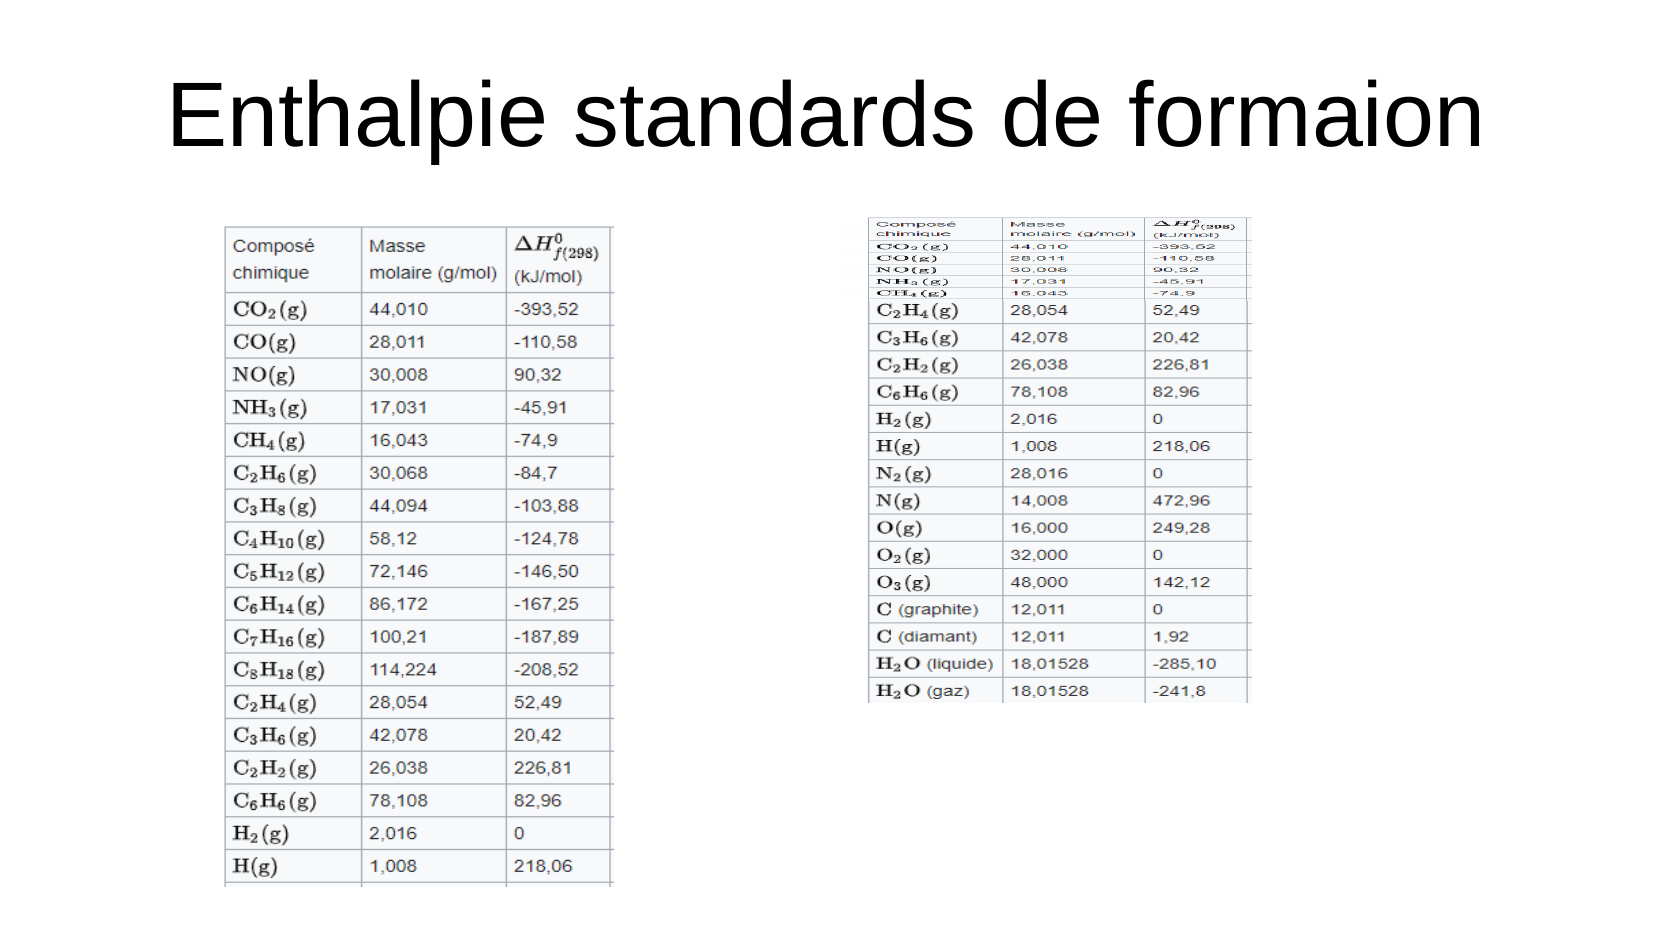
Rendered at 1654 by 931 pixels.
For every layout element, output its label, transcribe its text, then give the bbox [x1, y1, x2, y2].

title Enthalpie standards de formaion [82, 37, 1571, 193]
picture [196, 212, 615, 887]
picture [840, 212, 1252, 703]
